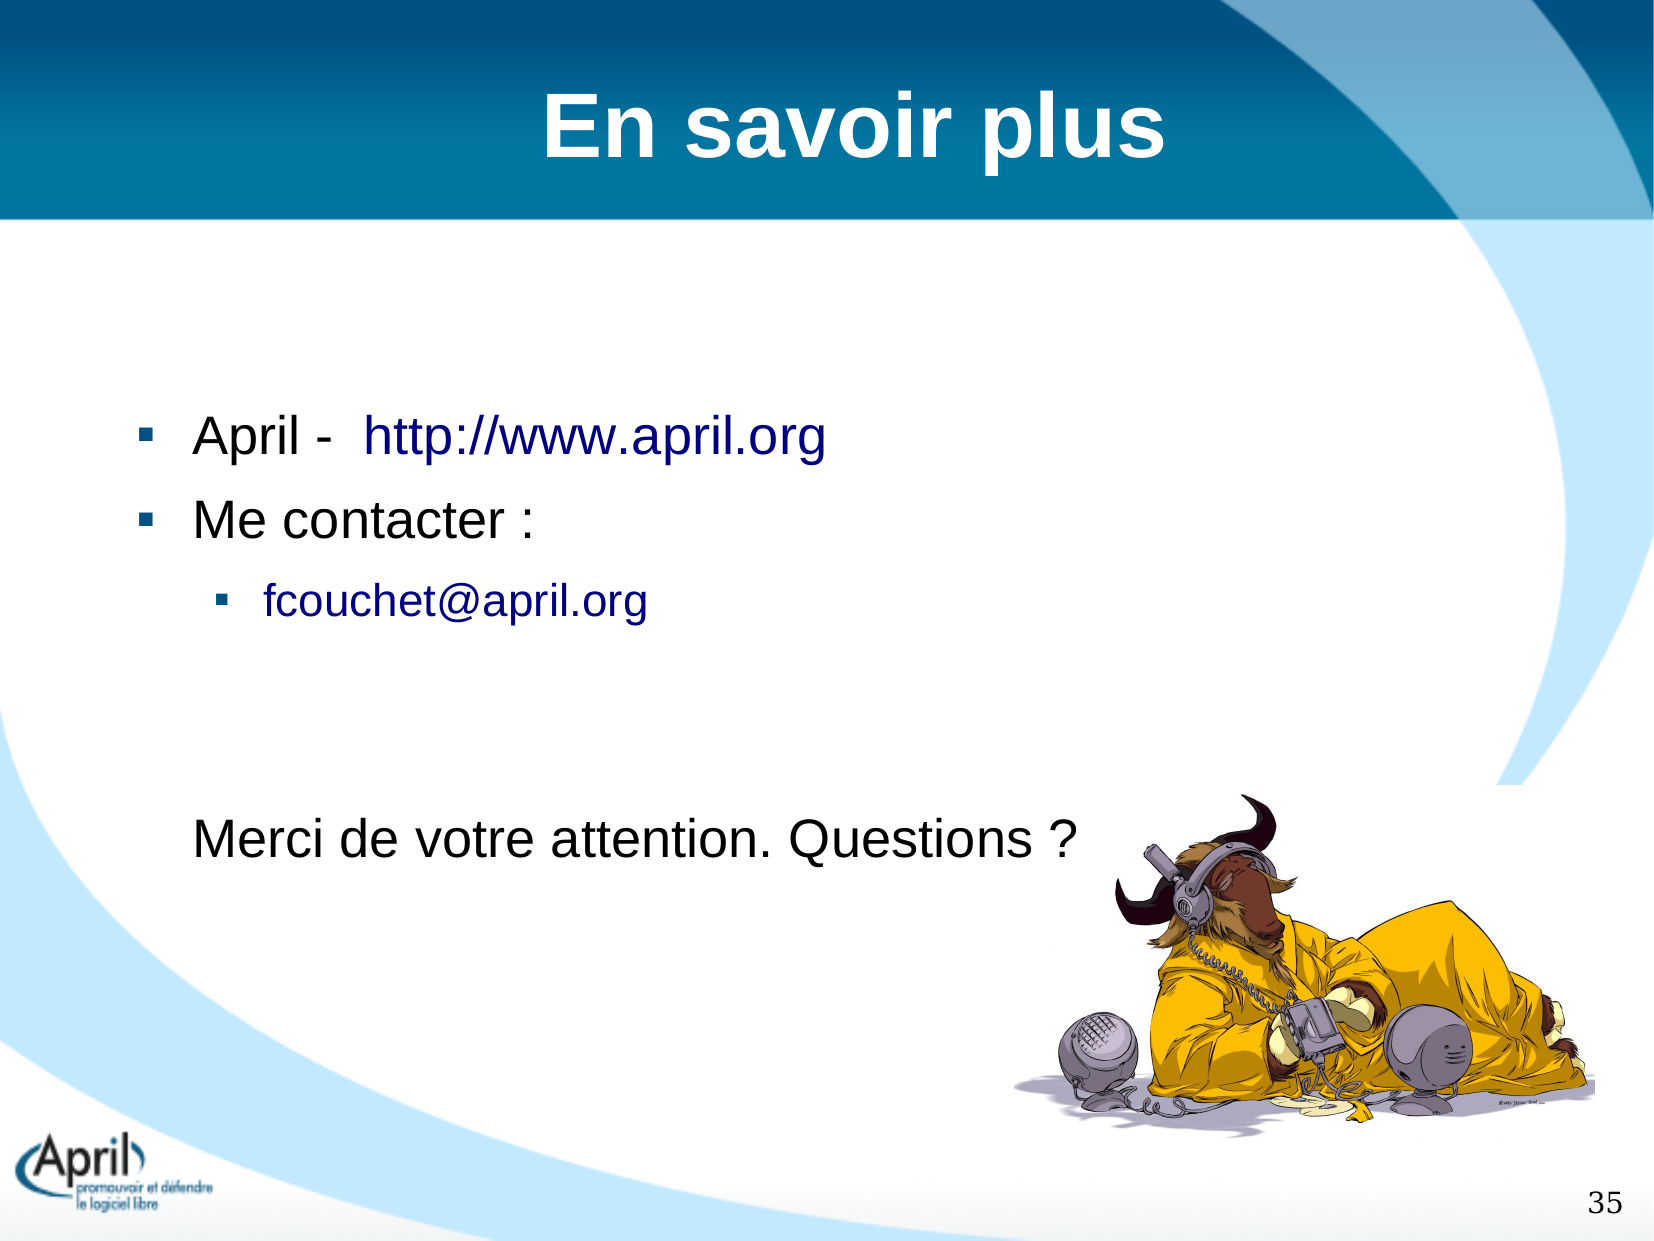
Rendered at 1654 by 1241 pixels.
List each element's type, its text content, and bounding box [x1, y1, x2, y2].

picture [0, 0, 1654, 1241]
title En savoir plus [118, 22, 1531, 230]
list April - http://www.april.org Me contacter : fcouchet@april.org Merci de votre attention. Questions ? [121, 321, 1534, 1227]
